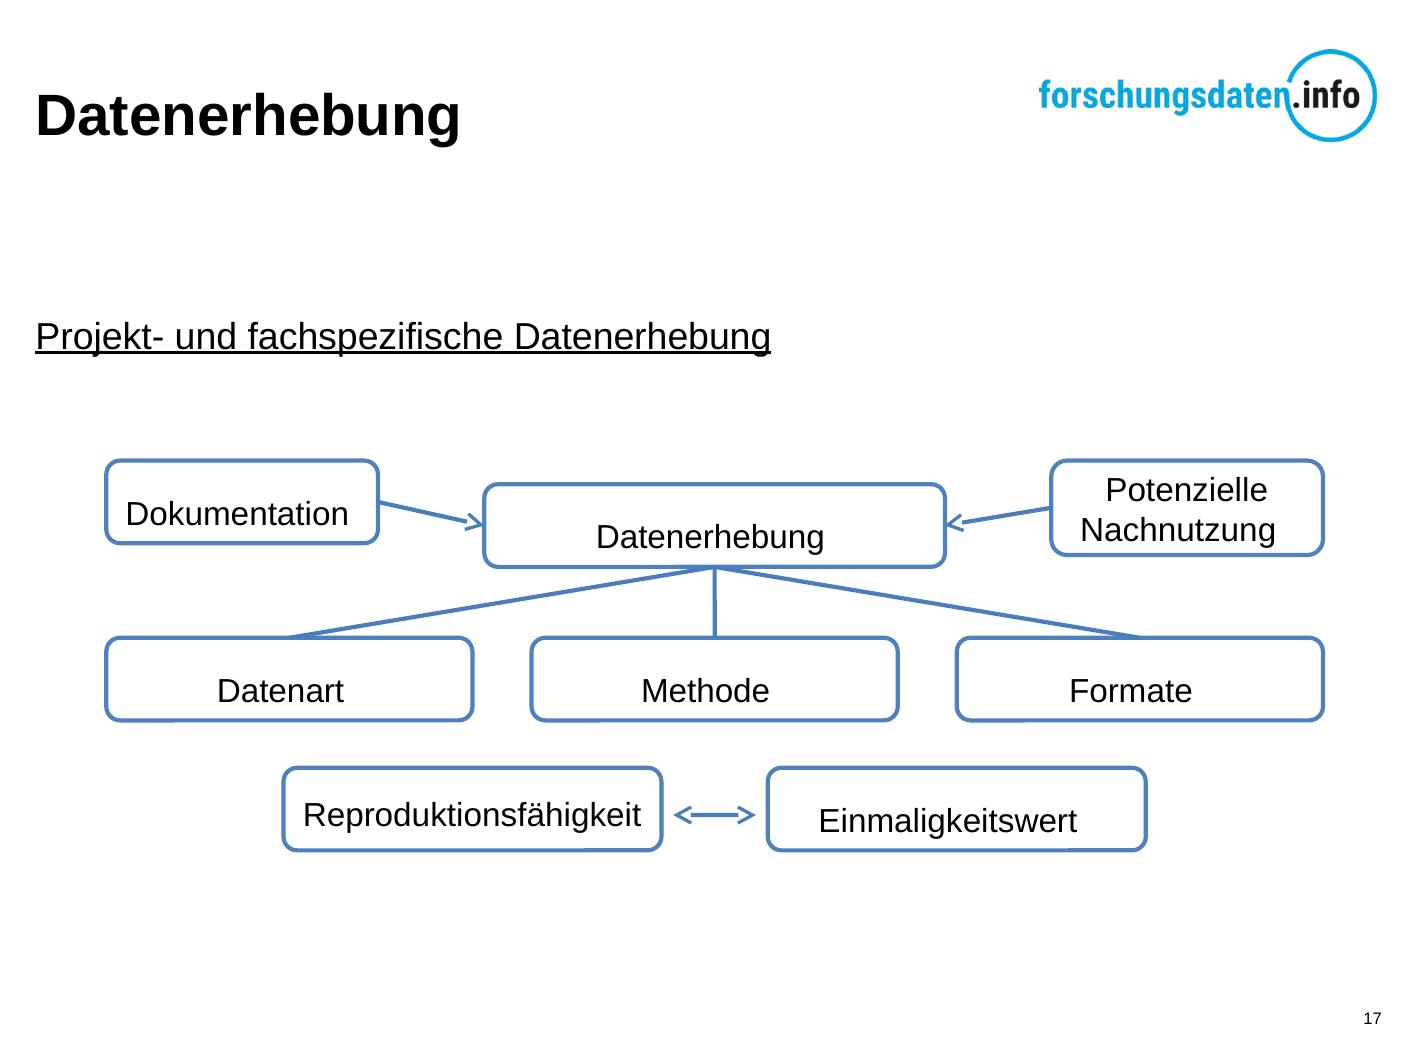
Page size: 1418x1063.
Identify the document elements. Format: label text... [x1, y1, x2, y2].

picture [1058, 93, 1062, 103]
text_box Potenzielle Nachnutzung [1051, 460, 1324, 556]
list Projekt- und fachspezifische Datenerhebung [35, 289, 1382, 934]
text_box Einmaligkeitswert [767, 767, 1146, 851]
title Datenerhebung [35, 76, 1052, 254]
picture [1339, 49, 1377, 85]
text_box Formate [956, 637, 1324, 721]
slide_number <Nummer> [1015, 1003, 1382, 1028]
text_box Dokumentation [106, 460, 379, 544]
text_box Methode [531, 637, 898, 721]
text_box Reproduktionsfähigkeit [283, 767, 662, 851]
picture [1039, 49, 1372, 142]
text_box Datenerhebung [484, 484, 946, 567]
text_box Datenart [106, 637, 473, 721]
picture [1342, 107, 1377, 142]
